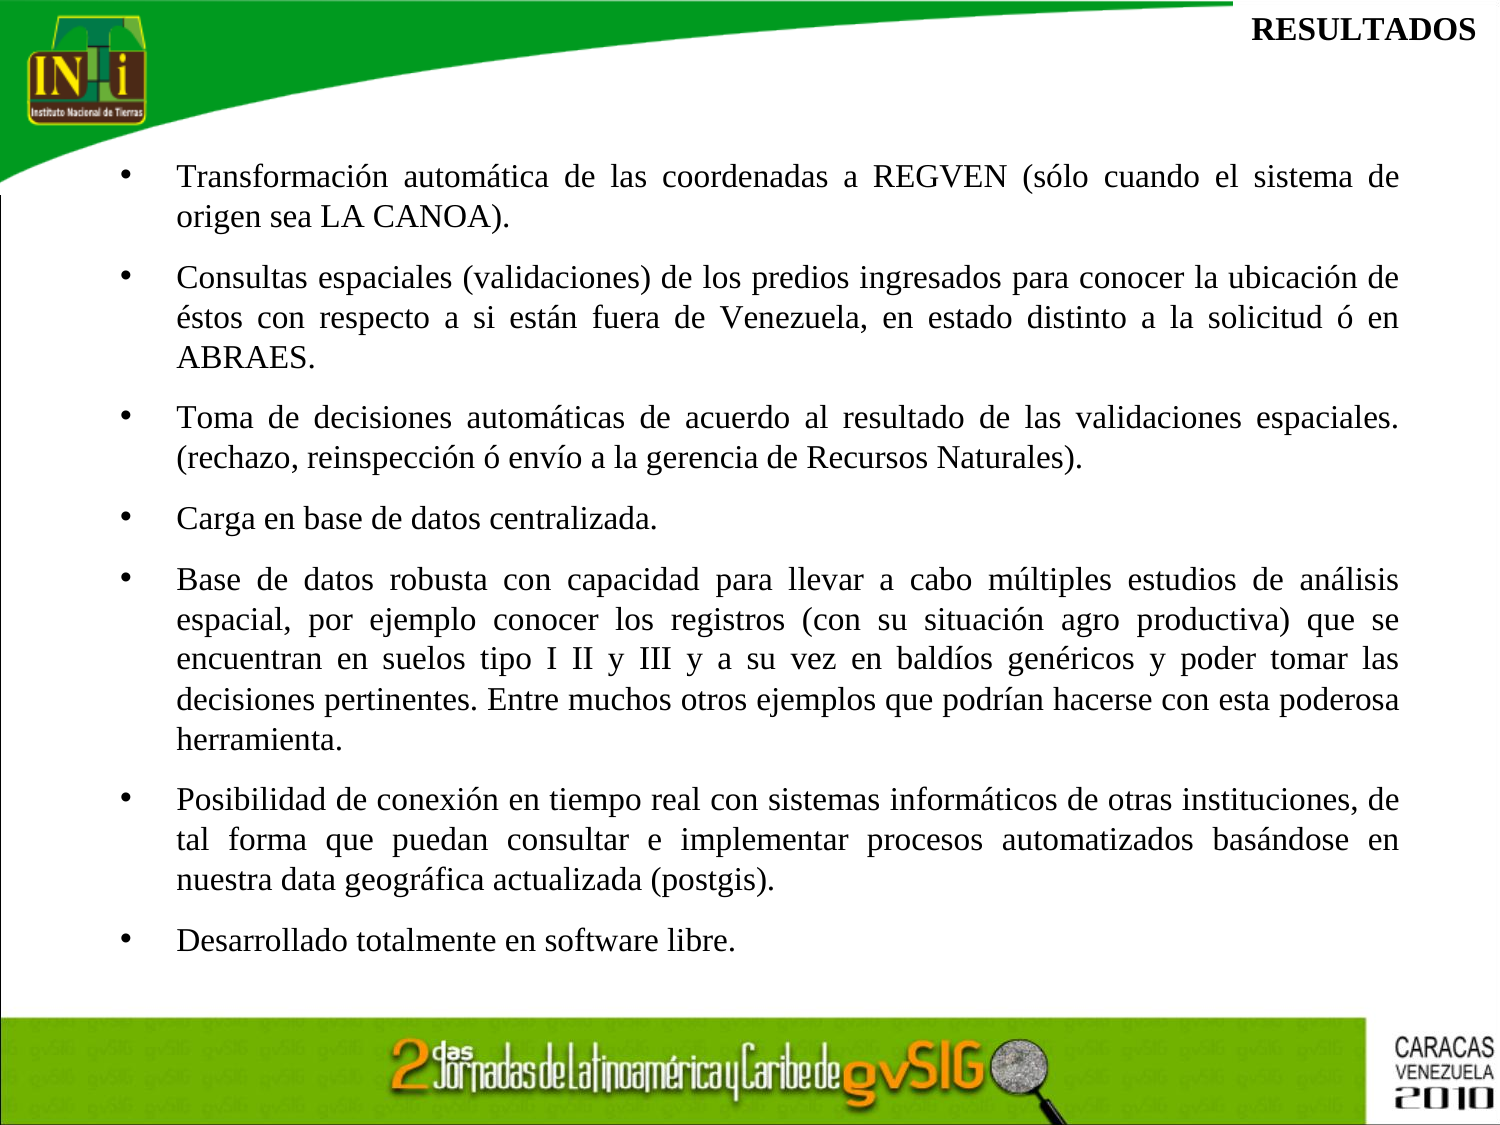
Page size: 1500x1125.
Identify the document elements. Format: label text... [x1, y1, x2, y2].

text_box RESULTADOS [743, 0, 1500, 56]
text_box Transformación automática de las coordenadas a REGVEN (sólo cuando el sistema de origen sea LA CANOA). Consultas espaciales (validaciones) de los predios ingresados para conocer la ubicación de éstos con respecto a si están fuera de Venezuela, en estado distinto a la solicitud ó en ABRAES. Toma de decisiones automáticas de acuerdo al resultado de las validaciones espaciales. (rechazo, reinspección ó envío a la gerencia de Recursos Naturales). Carga en base de datos centralizada. Base de datos robusta con capacidad para llevar a cabo múltiples estudios de análisis espacial, por ejemplo conocer los registros (con su situación agro productiva) que se encuentran en suelos tipo I II y III y a su vez en baldíos genéricos y poder tomar las decisiones pertinentes. Entre muchos otros ejemplos que podrían hacerse con esta poderosa herramienta. Posibilidad de conexión en tiempo real con sistemas informáticos de otras instituciones, de tal forma que puedan consultar e implementar procesos automatizados basándose en nuestra data geográfica actualizada (postgis). Desarrollado totalmente en software libre. [105, 146, 1417, 1027]
picture [0, 0, 1500, 1125]
